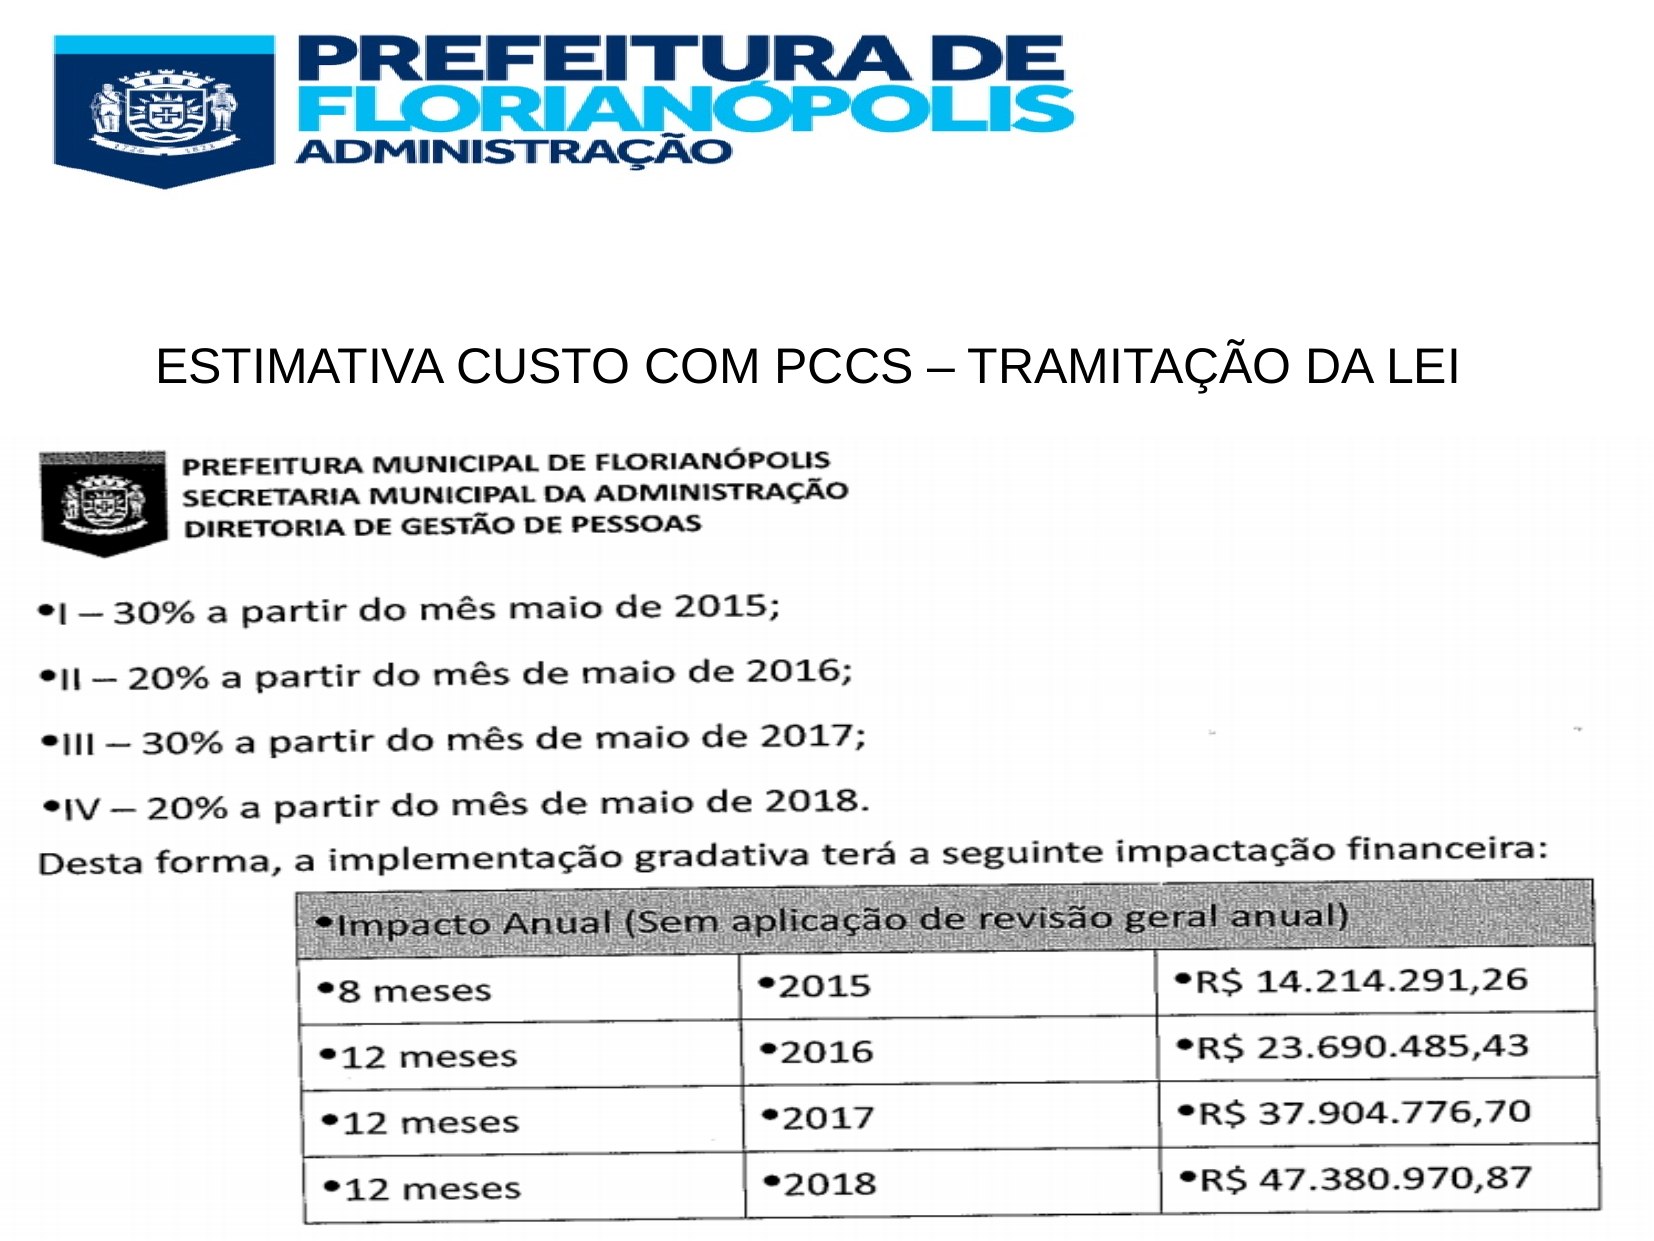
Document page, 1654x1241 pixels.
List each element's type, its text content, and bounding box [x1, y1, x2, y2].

picture [0, 436, 1654, 1241]
picture [0, 0, 1131, 225]
title ESTIMATIVA CUSTO COM PCCS – TRAMITAÇÃO DA LEI [69, 295, 1548, 436]
